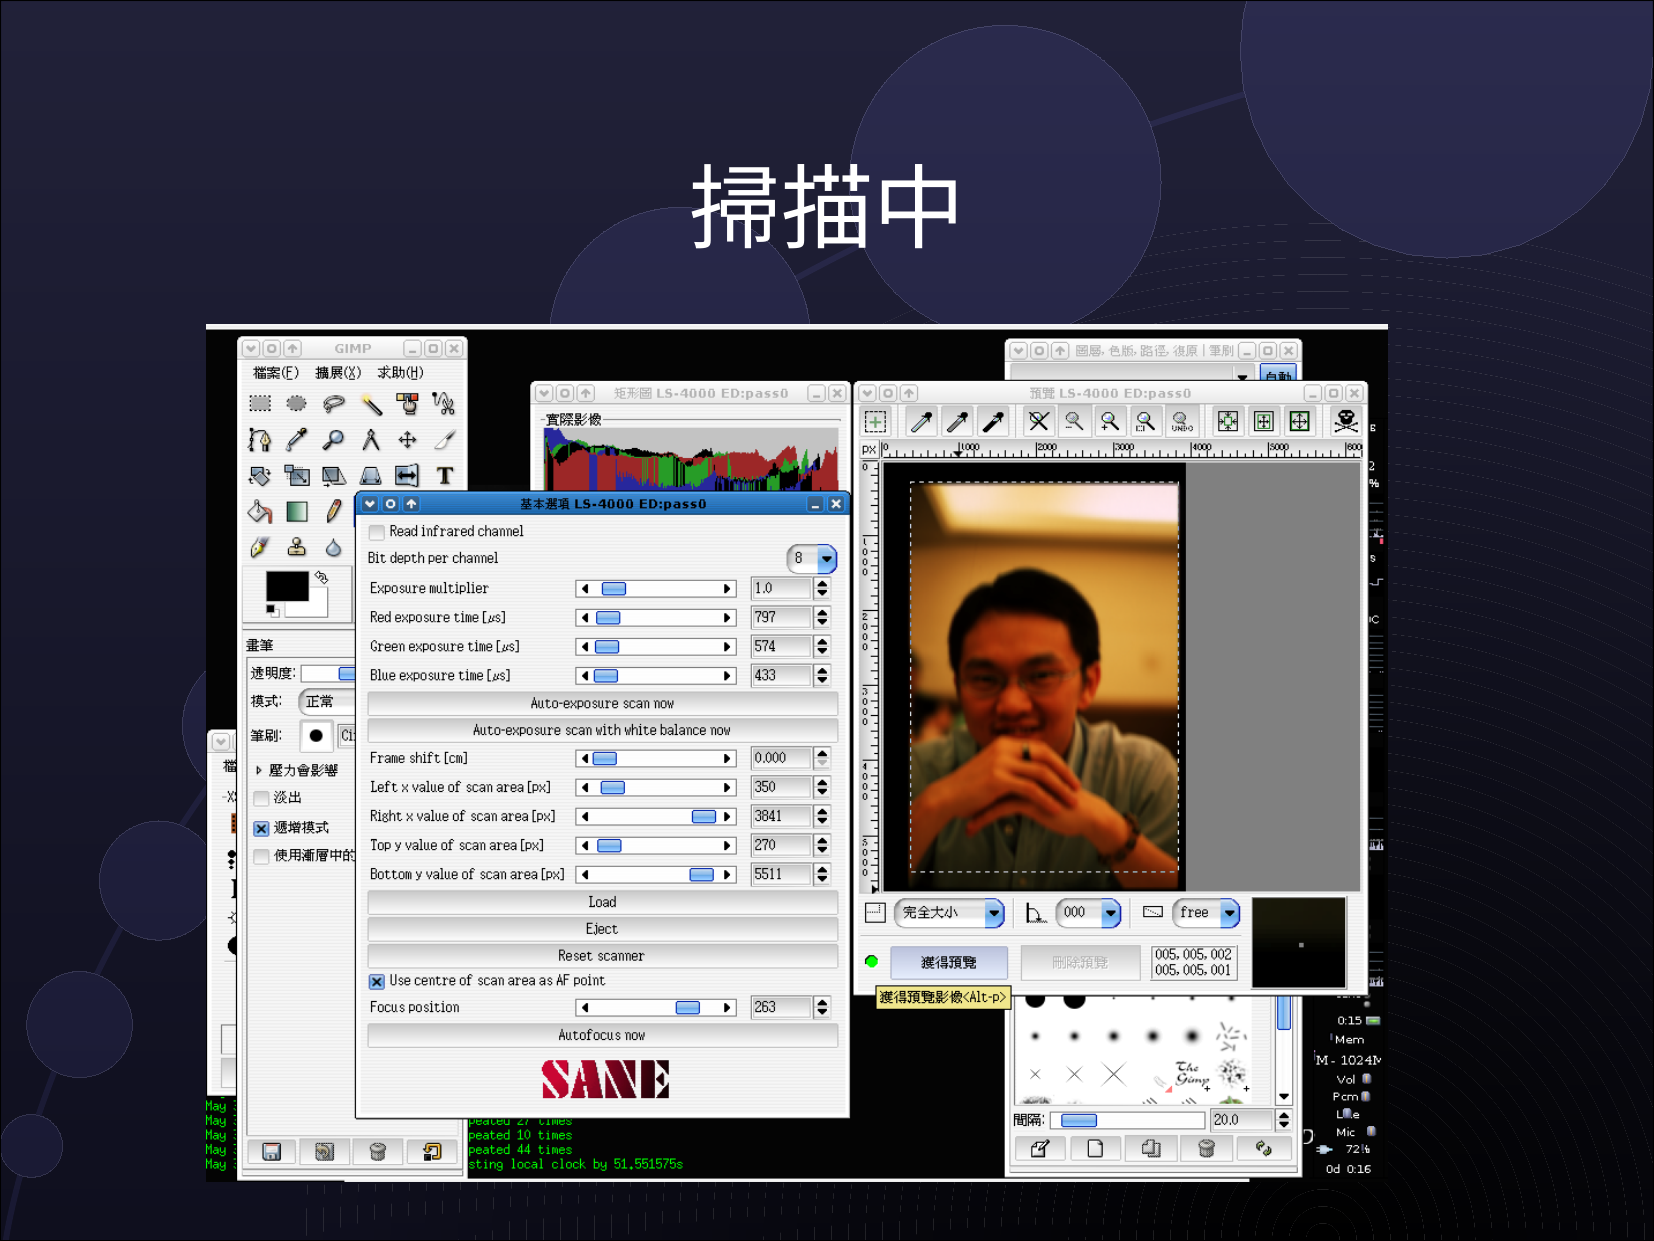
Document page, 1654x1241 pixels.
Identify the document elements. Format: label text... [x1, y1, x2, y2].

title 掃描中 [121, 102, 1534, 311]
picture [206, 324, 1388, 1182]
